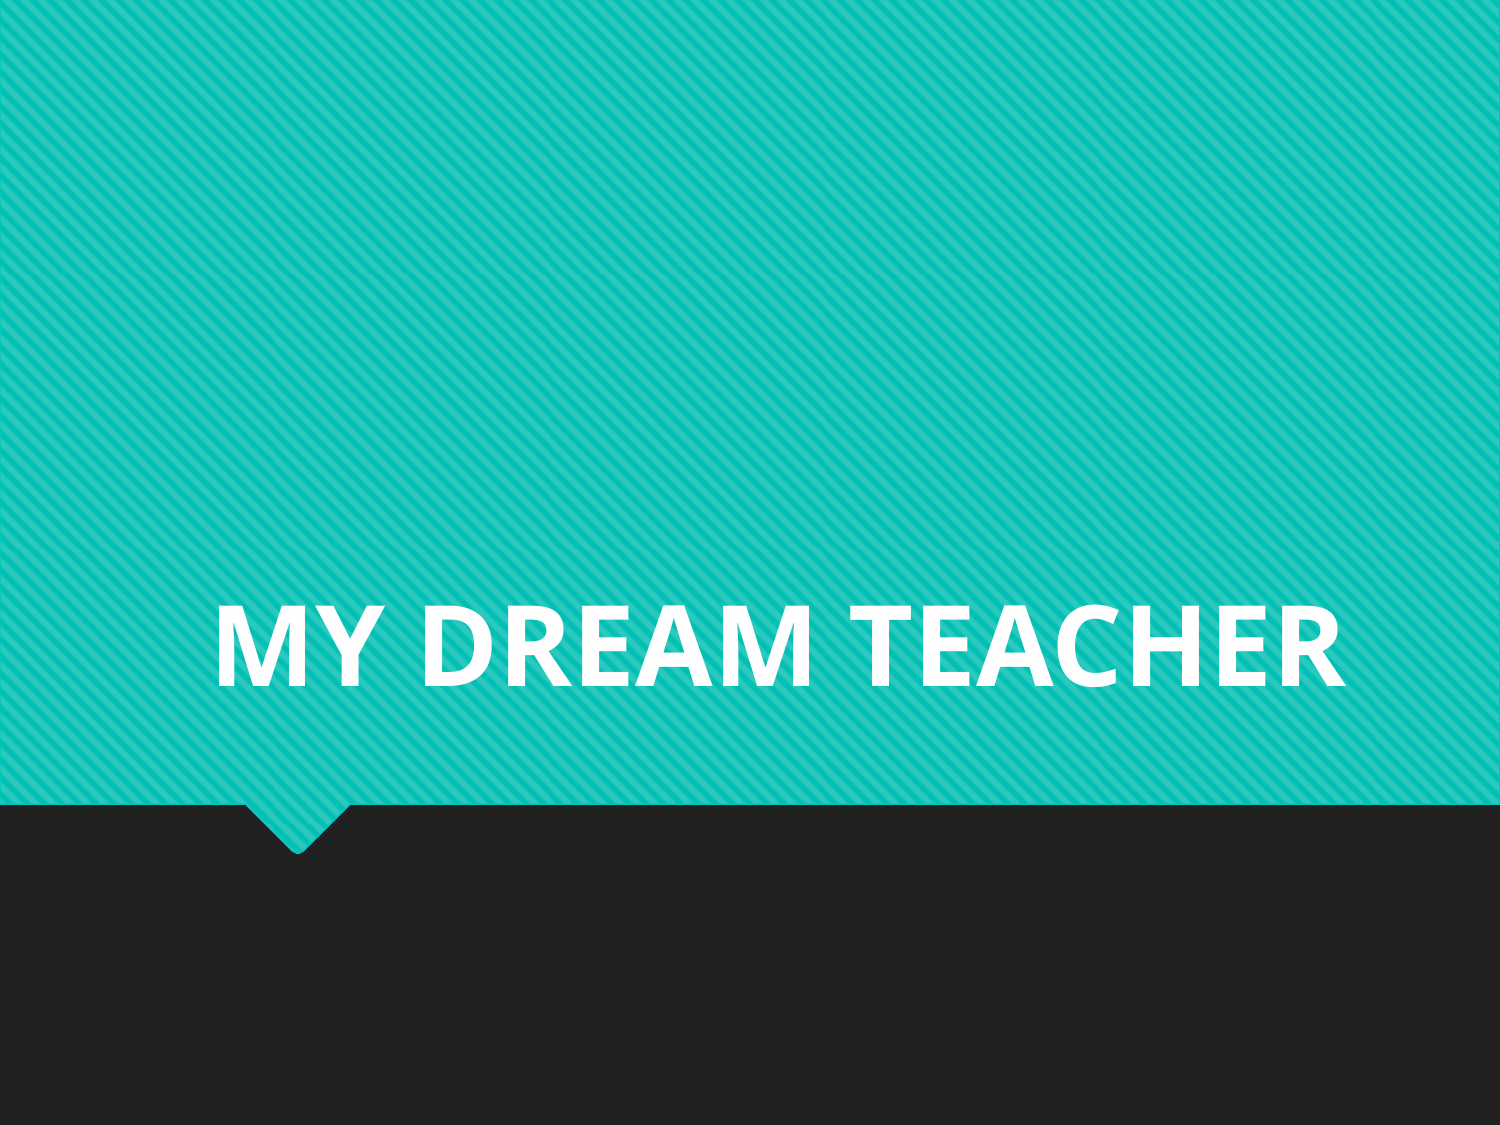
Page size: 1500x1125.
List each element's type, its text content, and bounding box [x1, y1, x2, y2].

picture [1, 1, 1499, 852]
title MY DREAM TEACHER [194, 550, 1368, 716]
